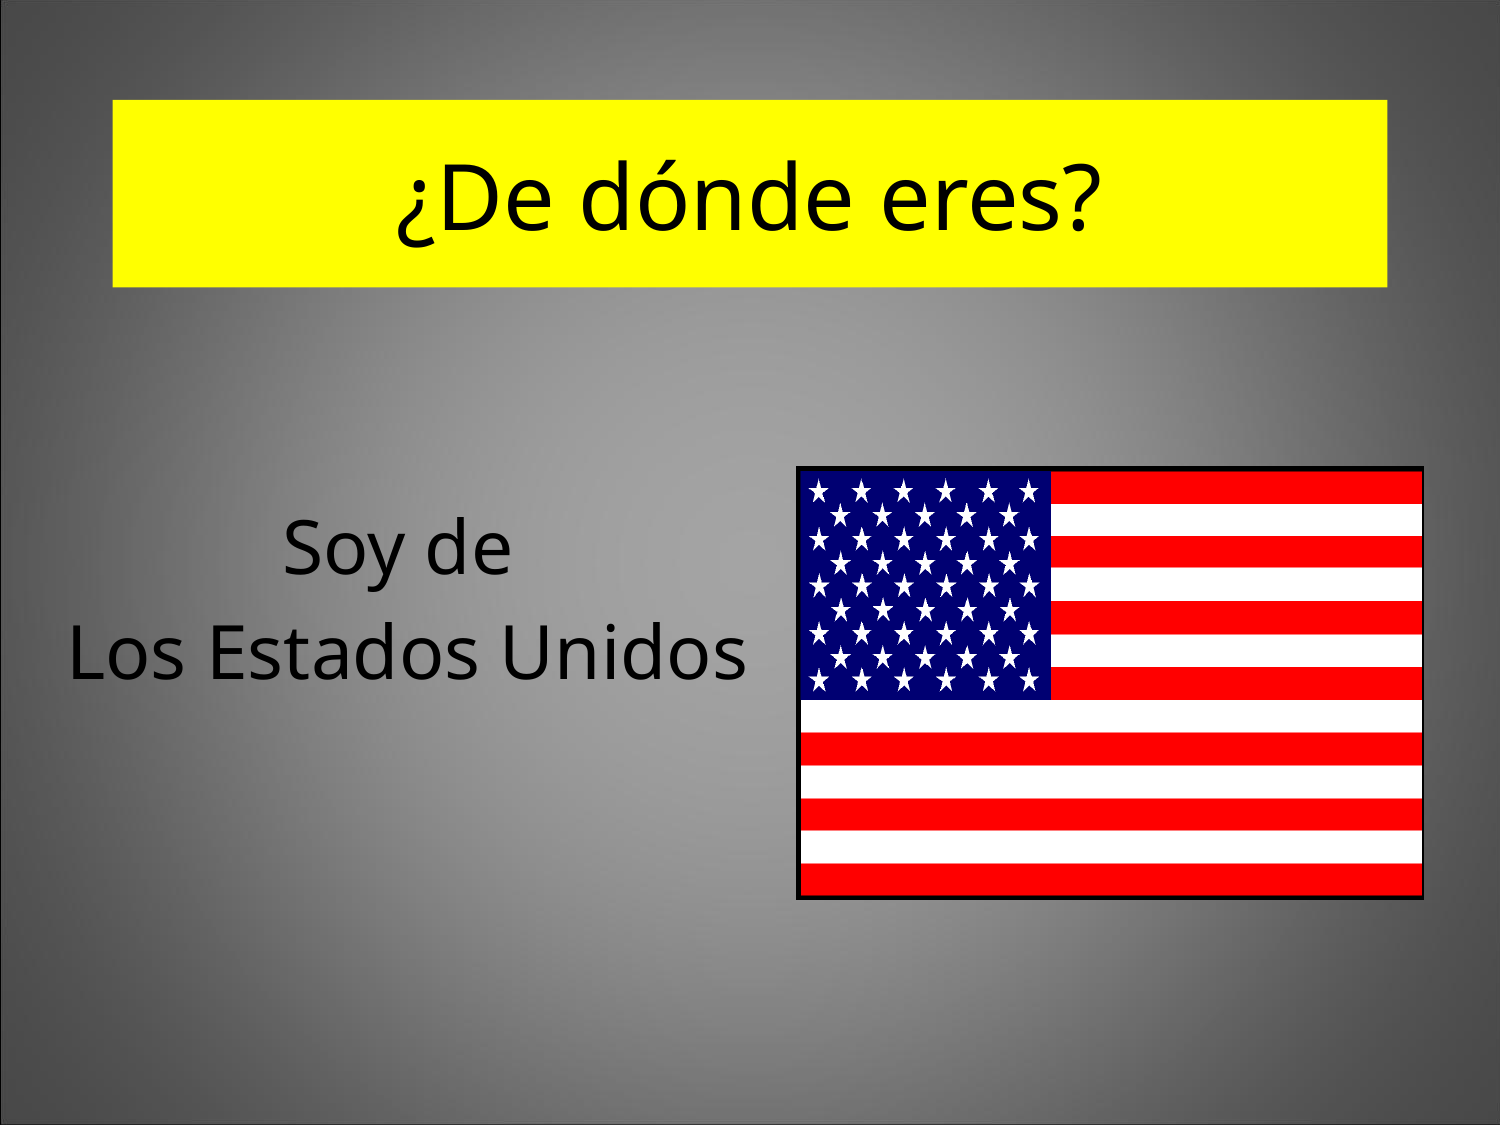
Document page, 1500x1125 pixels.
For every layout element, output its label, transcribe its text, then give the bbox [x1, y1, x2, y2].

picture [0, 0, 1500, 1125]
list Soy de Los Estados Unidos [41, 324, 774, 1047]
title ¿De dónde eres? [112, 99, 1388, 288]
